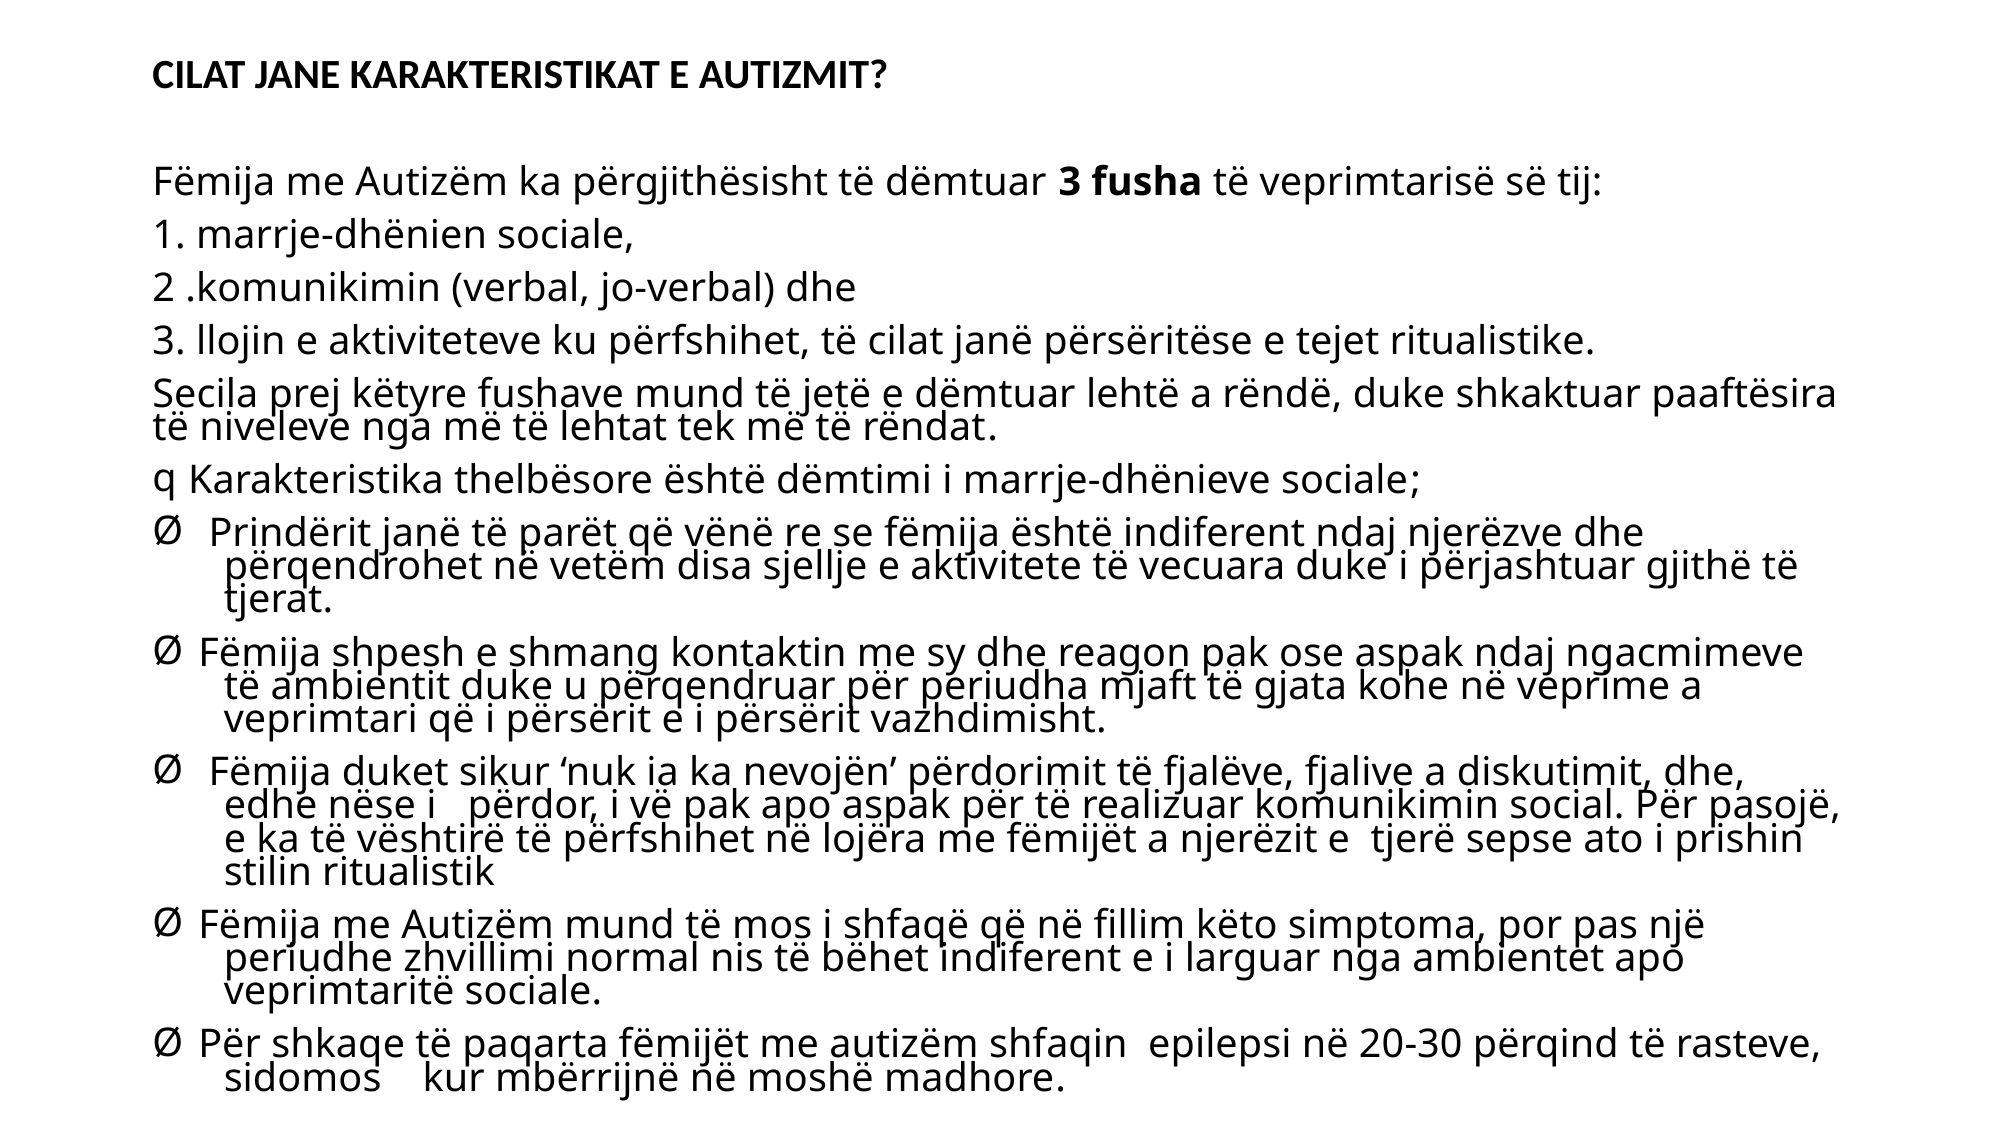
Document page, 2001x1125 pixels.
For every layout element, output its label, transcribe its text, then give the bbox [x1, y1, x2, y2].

list CILAT JANE KARAKTERISTIKAT E AUTIZMIT? Fëmija me Autizëm ka përgjithësisht të dëmtuar 3 fusha të veprimtarisë së tij: 1. marrje-dhënien sociale, 2 .komunikimin (verbal, jo-verbal) dhe 3. llojin e aktiviteteve ku përfshihet, të cilat janë përsëritëse e tejet ritualistike. Secila prej këtyre fushave mund të jetë e dëmtuar lehtë a rëndë, duke shkaktuar paaftësira të niveleve nga më të lehtat tek më të rëndat. Karakteristika thelbësore është dëmtimi i marrje-dhënieve sociale; Prindërit janë të parët që vënë re se fëmija është indiferent ndaj njerëzve dhe përqendrohet në vetëm disa sjellje e aktivitete të vecuara duke i përjashtuar gjithë të tjerat. Fëmija shpesh e shmang kontaktin me sy dhe reagon pak ose aspak ndaj ngacmimeve të ambientit duke u përqendruar për periudha mjaft të gjata kohe në veprime a veprimtari që i përsërit e i përsërit vazhdimisht. Fëmija duket sikur ‘nuk ia ka nevojën’ përdorimit të fjalëve, fjalive a diskutimit, dhe, edhe nëse i përdor, i vë pak apo aspak për të realizuar komunikimin social. Për pasojë, e ka të vështirë të përfshihet në lojëra me fëmijët a njerëzit e tjerë sepse ato i prishin stilin ritualistik Fëmija me Autizëm mund të mos i shfaqë që në fillim këto simptoma, por pas një periudhe zhvillimi normal nis të bëhet indiferent e i larguar nga ambientet apo veprimtaritë sociale. Për shkaqe të paqarta fëmijët me autizëm shfaqin epilepsi në 20-30 përqind të rasteve, sidomos kur mbërrijnë në moshë madhore. [137, 53, 1863, 1107]
